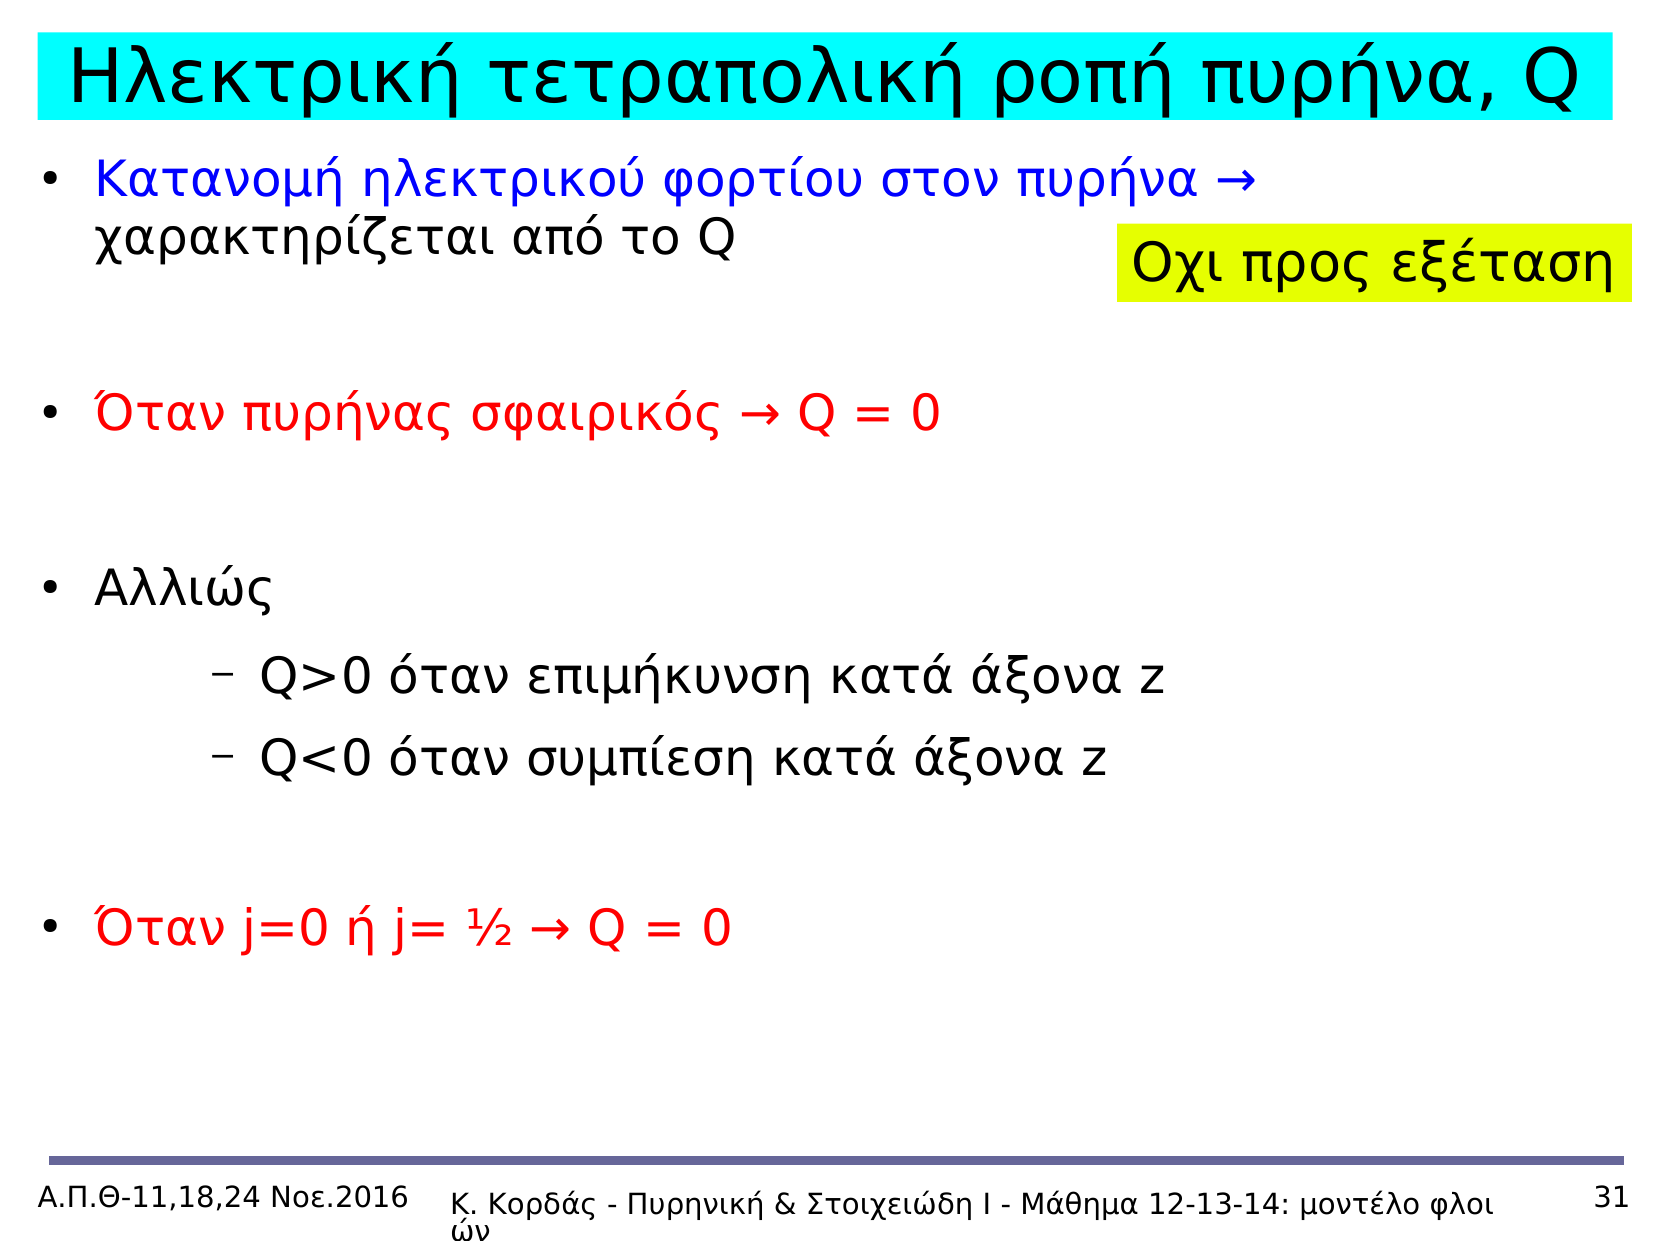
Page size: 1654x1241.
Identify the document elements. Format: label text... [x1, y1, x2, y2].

title Ηλεκτρική τετραπολική ροπή πυρήνα, Q [37, 32, 1613, 120]
list Κατανομή ηλεκτρικού φορτίου στον πυρήνα → χαρακτηρίζεται από το Q Όταν πυρήνας σφαιρικός → Q = 0 Αλλιώς Q>0 όταν επιμήκυνση κατά άξονα z Q<0 όταν συμπίεση κατά άξονα z Όταν j=0 ή j= ½ → Q = 0 [23, 150, 1554, 1112]
text_box Οχι προς εξέταση [1117, 223, 1632, 302]
